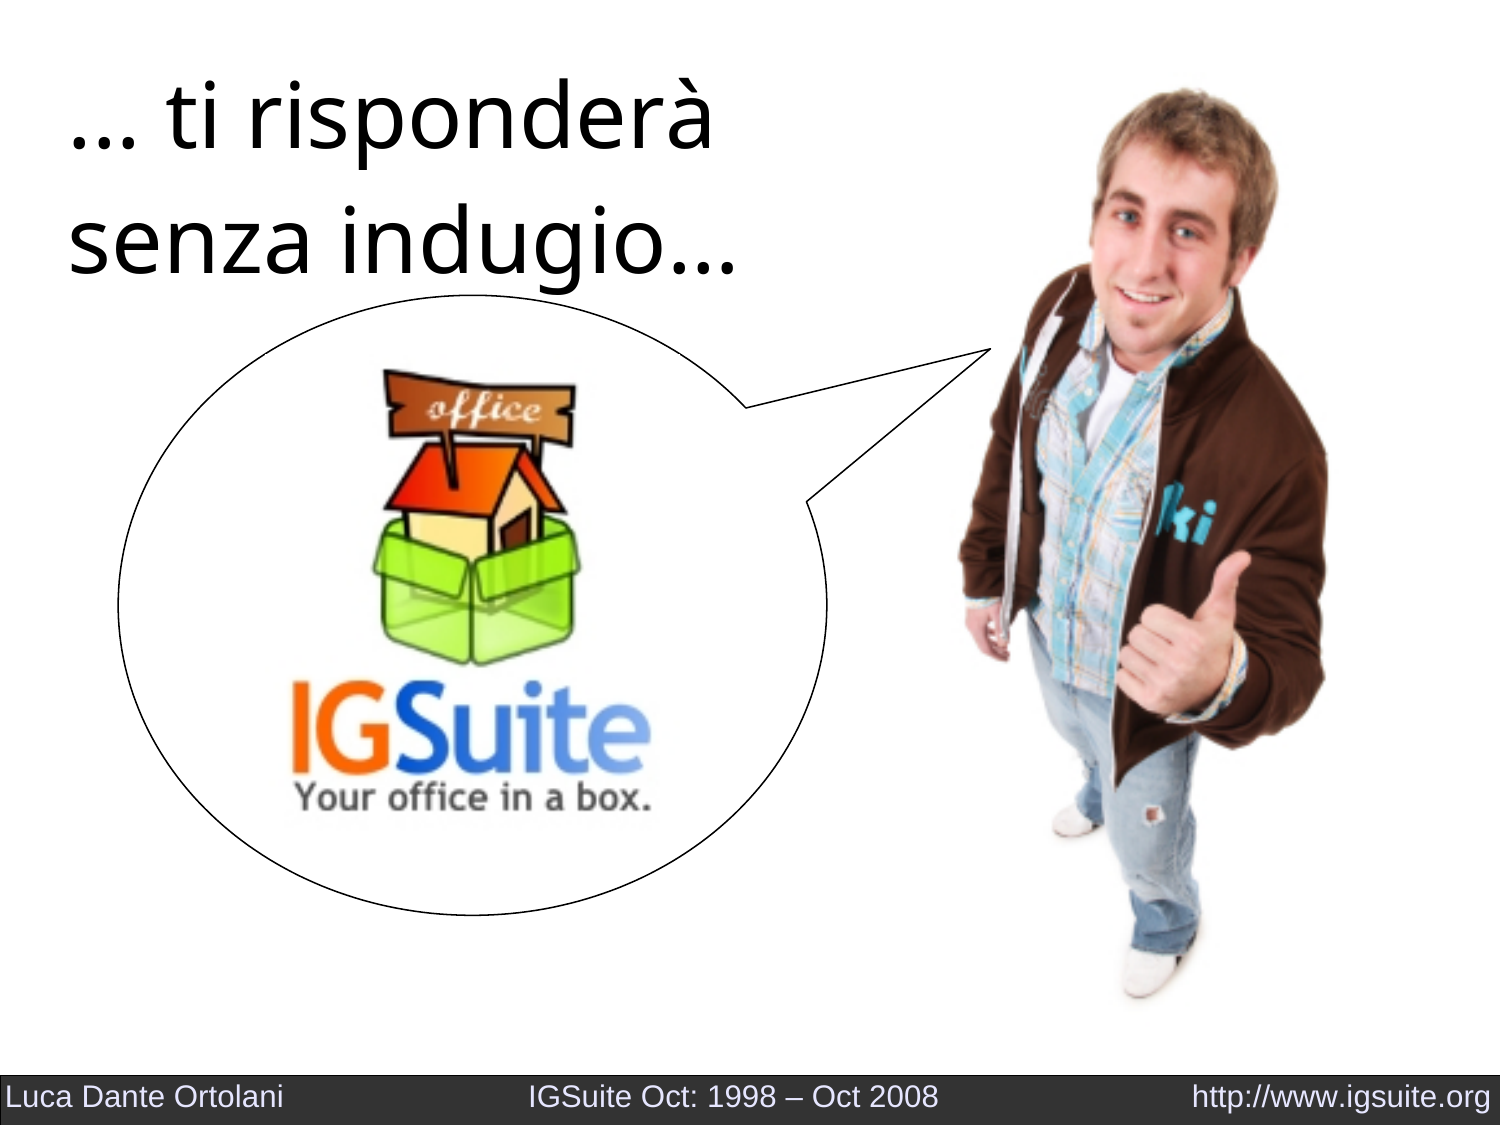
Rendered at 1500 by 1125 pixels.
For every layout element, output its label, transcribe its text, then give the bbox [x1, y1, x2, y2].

picture [792, 54, 1495, 1075]
text_box Luca Dante Ortolani IGSuite Oct: 1998 – Oct 2008 http://www.igsuite.org [0, 1075, 1500, 1125]
picture [265, 354, 680, 833]
text_box ... ti risponderà senza indugio… [53, 42, 768, 309]
text_box [118, 309, 991, 916]
